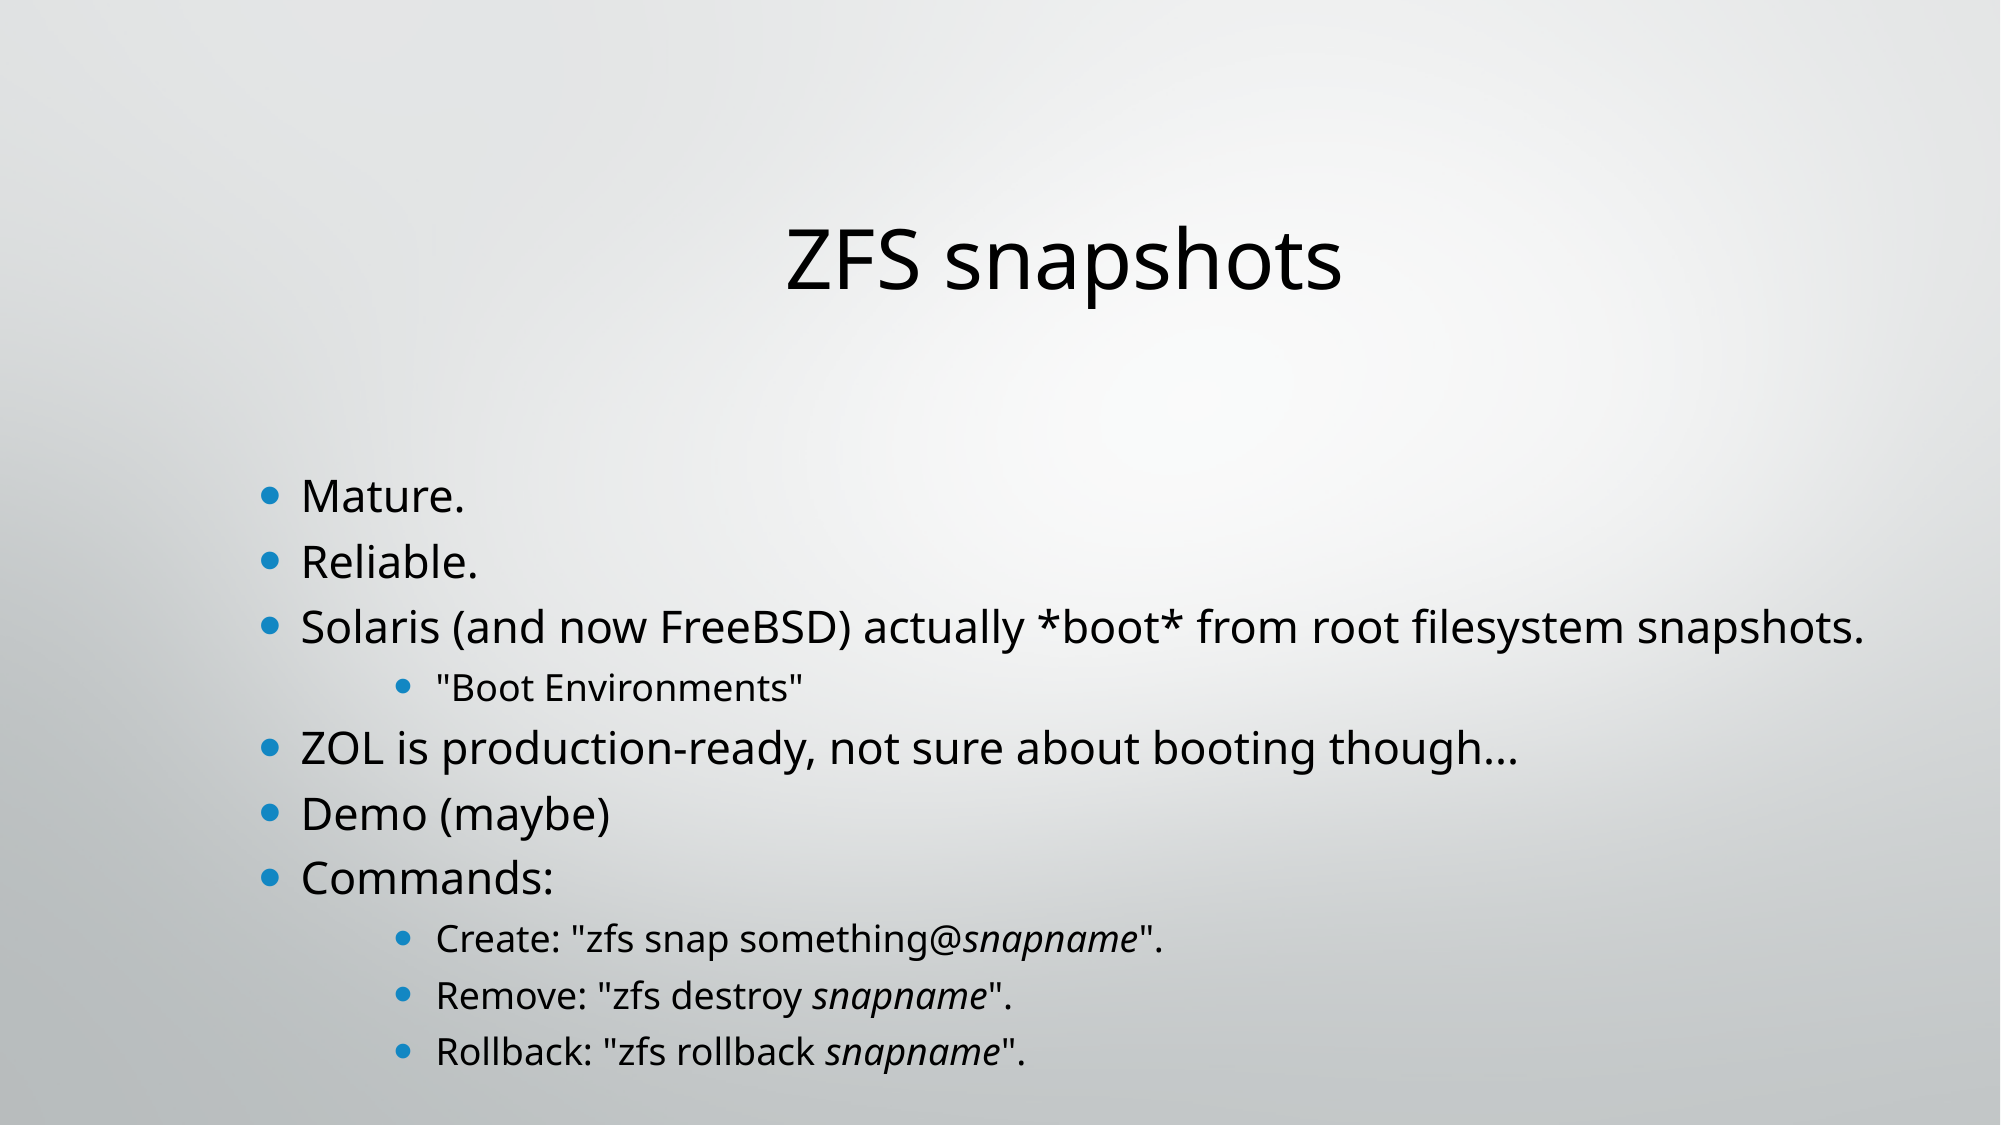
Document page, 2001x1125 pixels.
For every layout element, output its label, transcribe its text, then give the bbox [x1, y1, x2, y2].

title ZFS snapshots [243, 112, 1887, 400]
list Mature. Reliable. Solaris (and now FreeBSD) actually *boot* from root filesystem snapshots. "Boot Environments" ZOL is production-ready, not sure about booting though... Demo (maybe) Commands: Create: "zfs snap something@snapname". Remove: "zfs destroy snapname". Rollback: "zfs rollback snapname". [243, 437, 1887, 1104]
